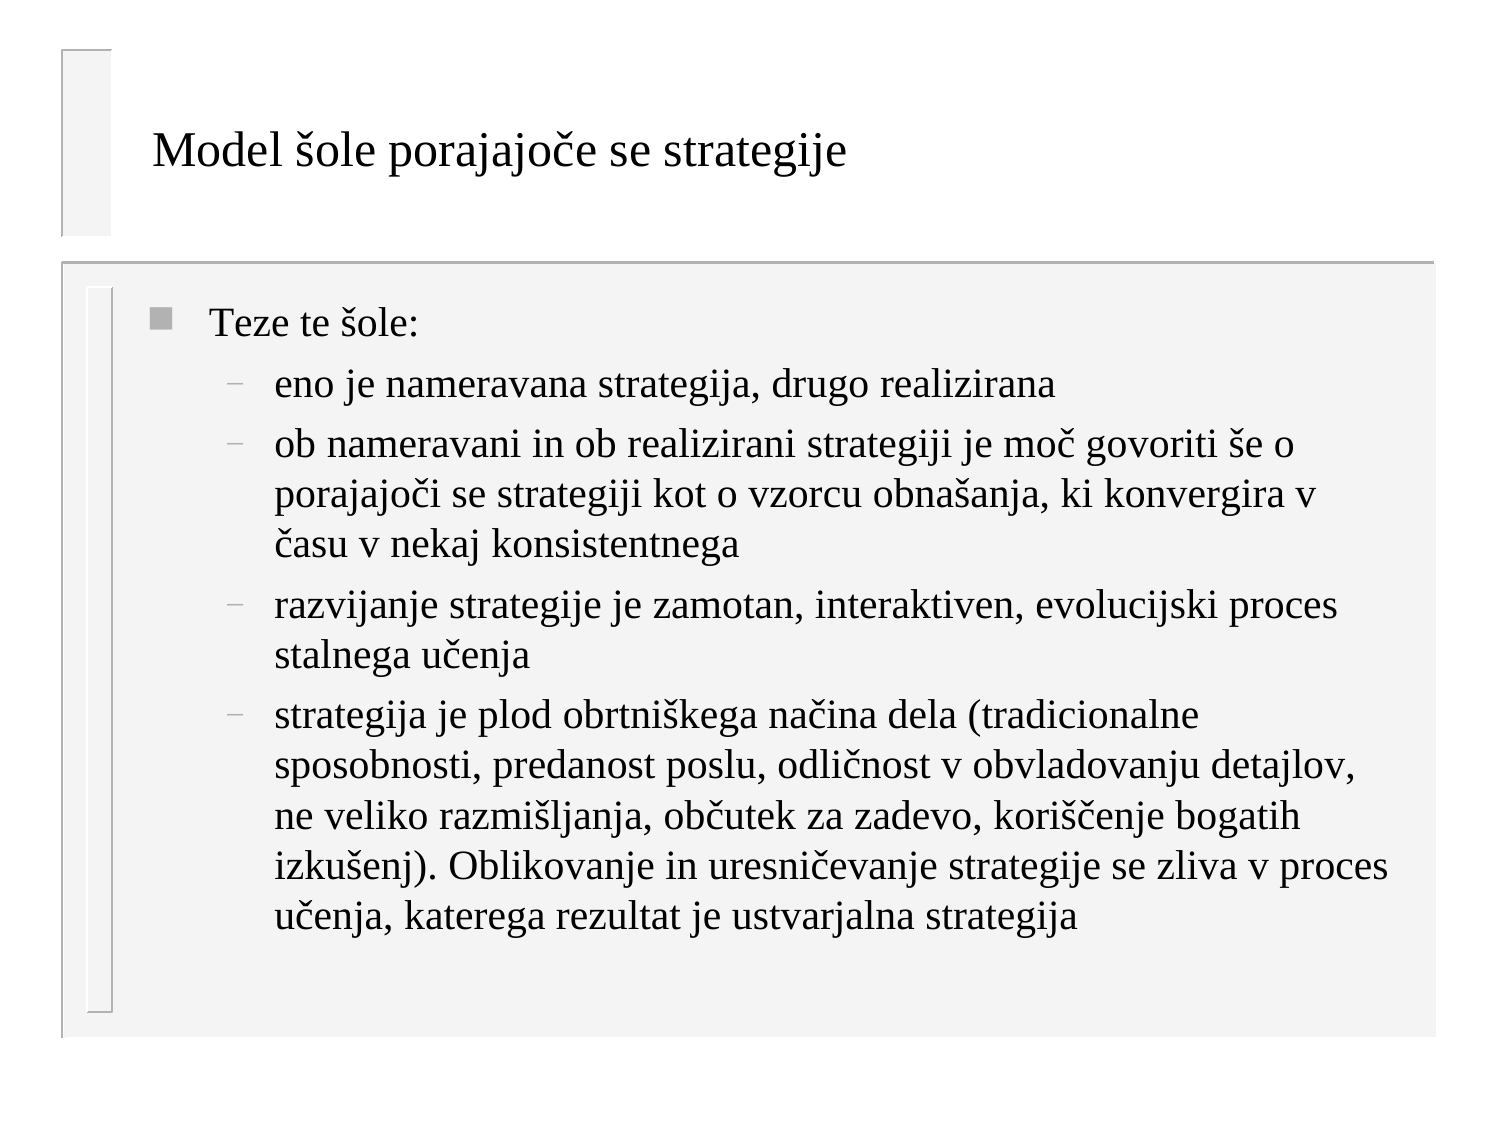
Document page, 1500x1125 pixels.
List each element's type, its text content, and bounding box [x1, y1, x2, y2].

text_box Model šole porajajoče se strategije [137, 56, 1413, 238]
text_box Teze te šole: eno je nameravana strategija, drugo realizirana ob nameravani in ob realizirani strategiji je moč govoriti še o porajajoči se strategiji kot o vzorcu obnašanja, ki konvergira v času v nekaj konsistentnega razvijanje strategije je zamotan, interaktiven, evolucijski proces stalnega učenja strategija je plod obrtniškega načina dela (tradicionalne sposobnosti, predanost poslu, odličnost v obvladovanju detajlov, ne veliko razmišljanja, občutek za zadevo, koriščenje bogatih izkušenj). Oblikovanje in uresničevanje strategije se zliva v proces učenja, katerega rezultat je ustvarjalna strategija [137, 287, 1413, 963]
